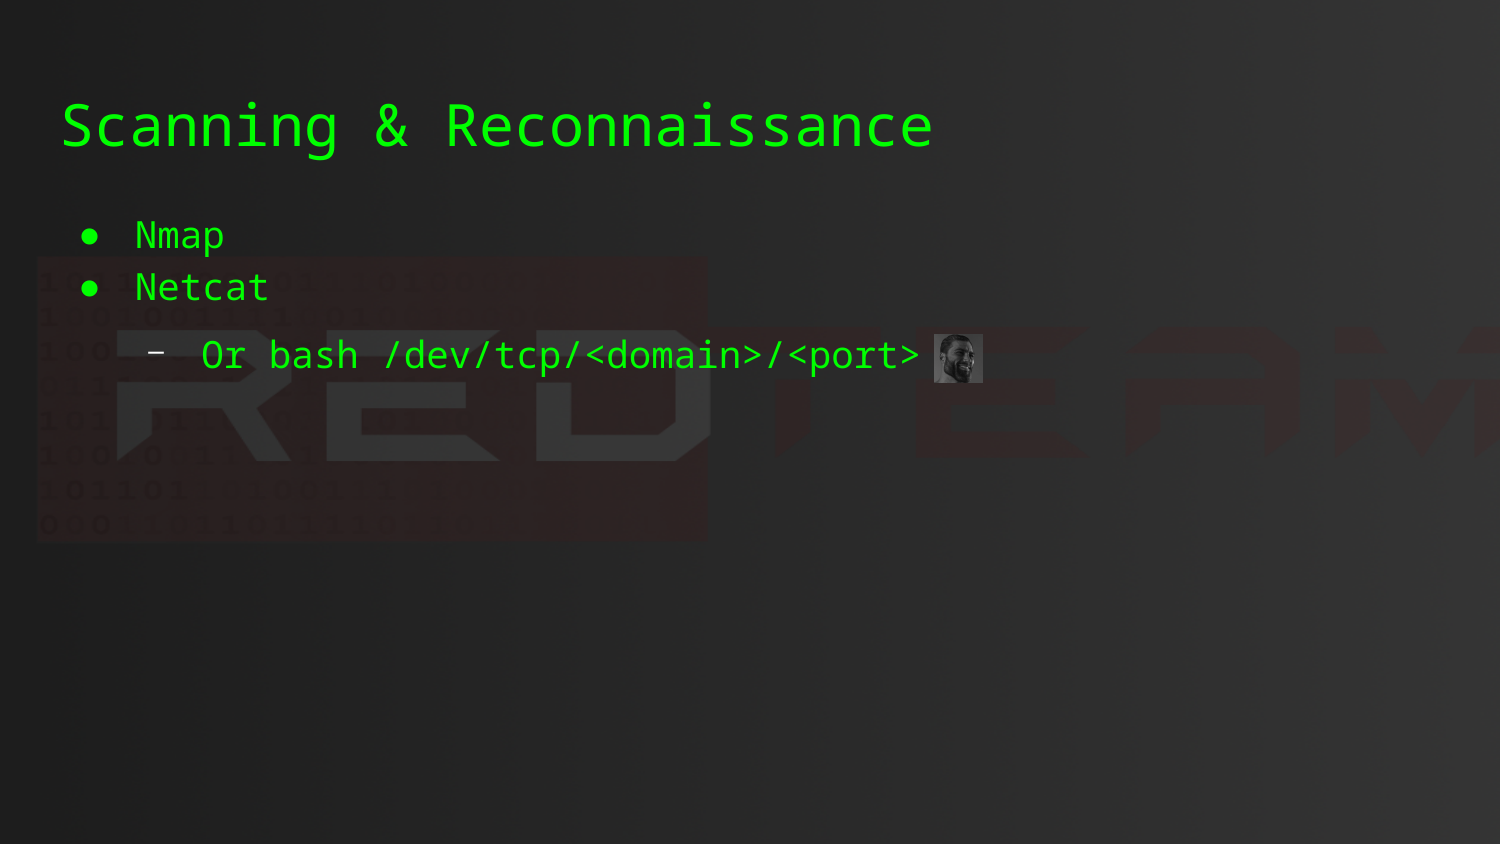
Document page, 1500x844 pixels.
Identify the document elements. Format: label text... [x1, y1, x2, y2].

title Scanning & Reconnaissance [44, 72, 1443, 167]
picture [0, 0, 1500, 844]
list Nmap Netcat Or bash /dev/tcp/<domain>/<port> [44, 189, 1443, 750]
